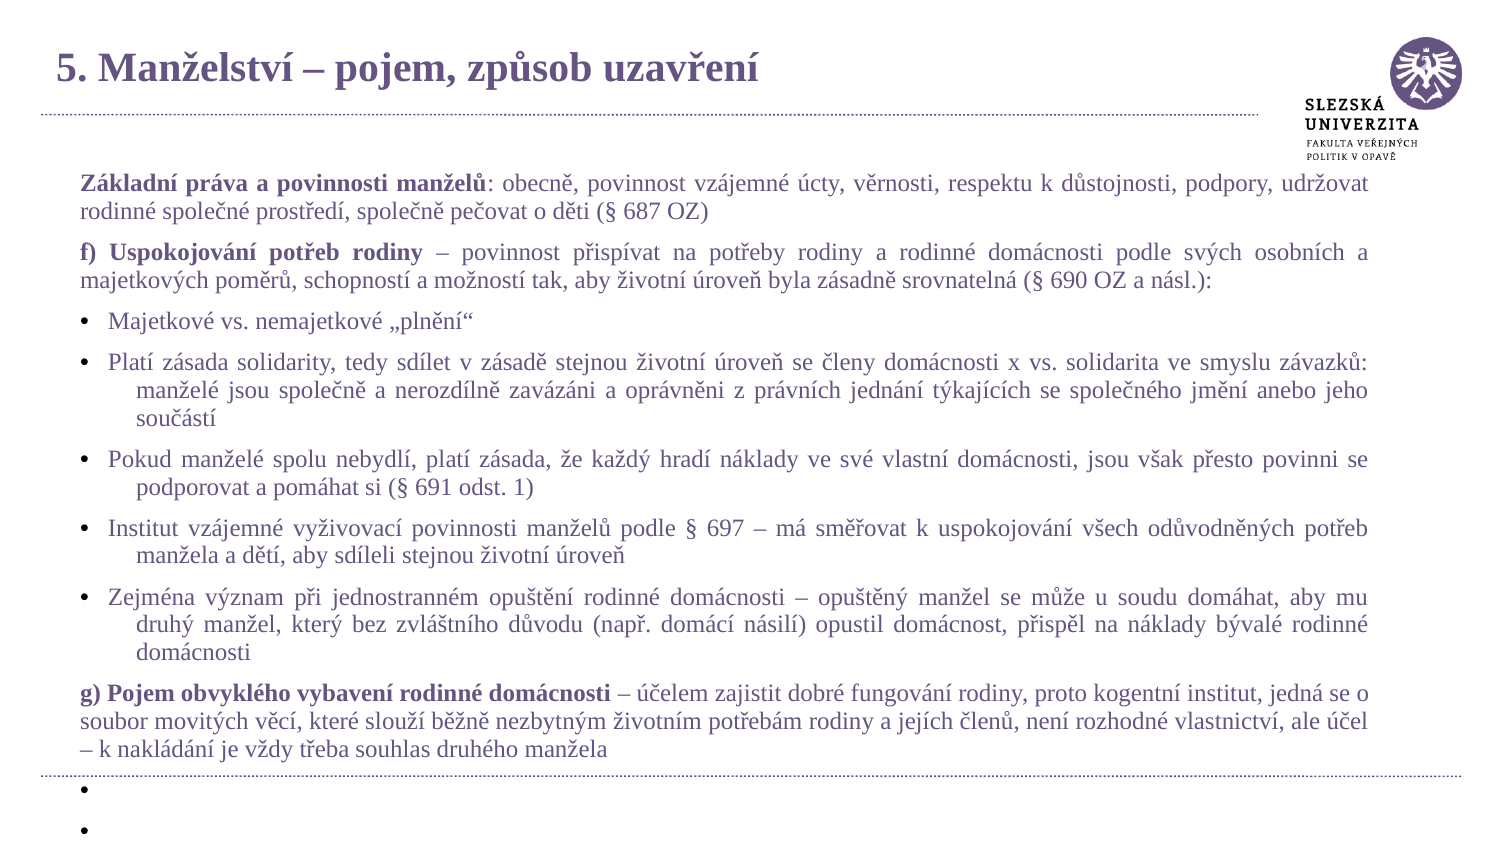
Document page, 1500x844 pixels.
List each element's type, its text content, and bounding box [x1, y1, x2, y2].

title 5. Manželství – pojem, způsob uzavření [41, 32, 1220, 116]
text_box Základní práva a povinnosti manželů: obecně, povinnost vzájemné úcty, věrnosti, respektu k důstojnosti, podpory, udržovat rodinné společné prostředí, společně pečovat o děti (§ 687 OZ) f) Uspokojování potřeb rodiny – povinnost přispívat na potřeby rodiny a rodinné domácnosti podle svých osobních a majetkových poměrů, schopností a možností tak, aby životní úroveň byla zásadně srovnatelná (§ 690 OZ a násl.): Majetkové vs. nemajetkové „plnění“ Platí zásada solidarity, tedy sdílet v zásadě stejnou životní úroveň se členy domácnosti x vs. solidarita ve smyslu závazků: manželé jsou společně a nerozdílně zavázáni a oprávněni z právních jednání týkajících se společného jmění anebo jeho součástí Pokud manželé spolu nebydlí, platí zásada, že každý hradí náklady ve své vlastní domácnosti, jsou však přesto povinni se podporovat a pomáhat si (§ 691 odst. 1) Institut vzájemné vyživovací povinnosti manželů podle § 697 – má směřovat k uspokojování všech odůvodněných potřeb manžela a dětí, aby sdíleli stejnou životní úroveň Zejména význam při jednostranném opuštění rodinné domácnosti – opuštěný manžel se může u soudu domáhat, aby mu druhý manžel, který bez zvláštního důvodu (např. domácí násilí) opustil domácnost, přispěl na náklady bývalé rodinné domácnosti g) Pojem obvyklého vybavení rodinné domácnosti – účelem zajistit dobré fungování rodiny, proto kogentní institut, jedná se o soubor movitých věcí, které slouží běžně nezbytným životním potřebám rodiny a jejích členů, není rozhodné vlastnictví, ale účel – k nakládání je vždy třeba souhlas druhého manžela [64, 161, 1385, 784]
